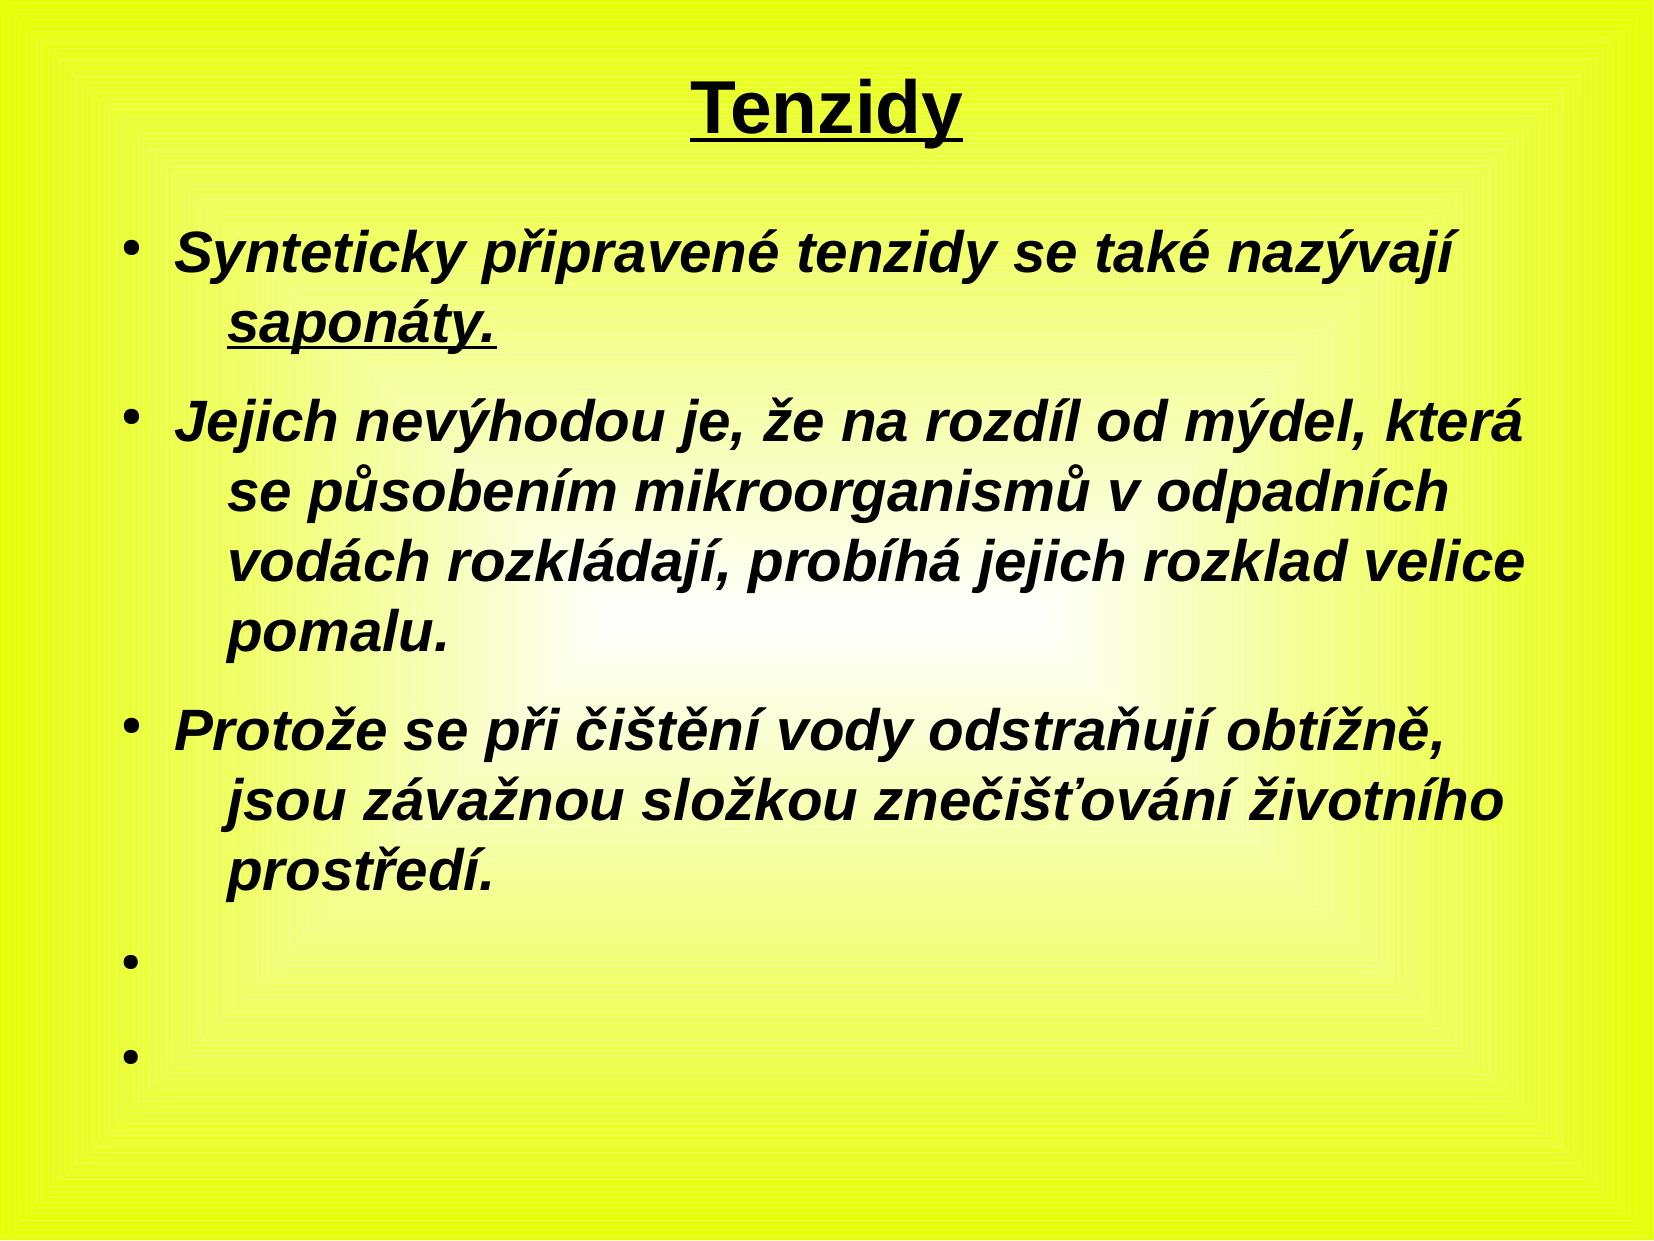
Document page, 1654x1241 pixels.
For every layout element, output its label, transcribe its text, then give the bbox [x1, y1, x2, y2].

title Tenzidy [82, 0, 1571, 208]
list Synteticky připravené tenzidy se také nazývají saponáty. Jejich nevýhodou je, že na rozdíl od mýdel, která se působením mikroorganismů v odpadních vodách rozkládají, probíhá jejich rozklad velice pomalu. Protože se při čištění vody odstraňují obtížně, jsou závažnou složkou znečišťování životního prostředí. [85, 214, 1568, 1052]
